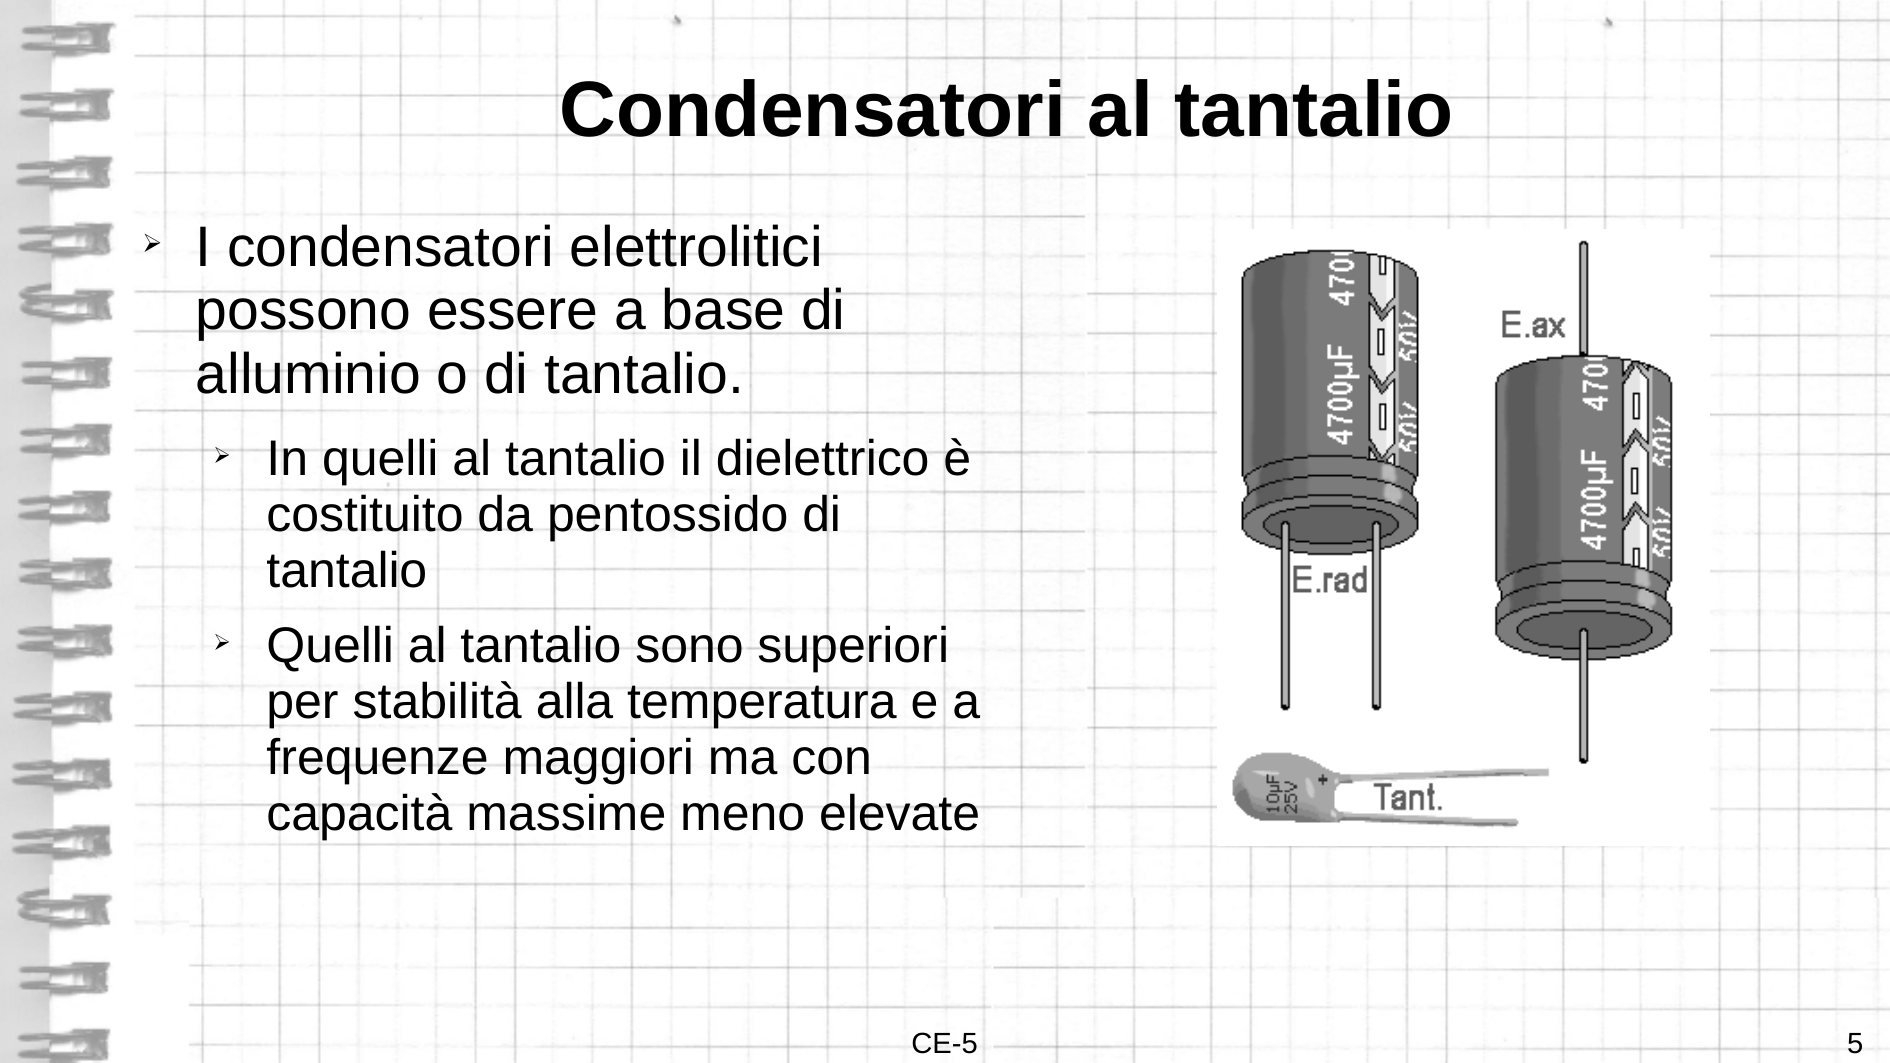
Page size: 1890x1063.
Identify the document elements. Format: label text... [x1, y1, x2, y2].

title Condensatori al tantalio [124, 20, 1890, 198]
list I condensatori elettrolitici possono essere a base di alluminio o di tantalio. In quelli al tantalio il dielettrico è costituito da pentossido di tantalio Quelli al tantalio sono superiori per stabilità alla temperatura e a frequenze maggiori ma con capacità massime meno elevate [124, 214, 986, 841]
picture [0, 0, 1890, 1063]
